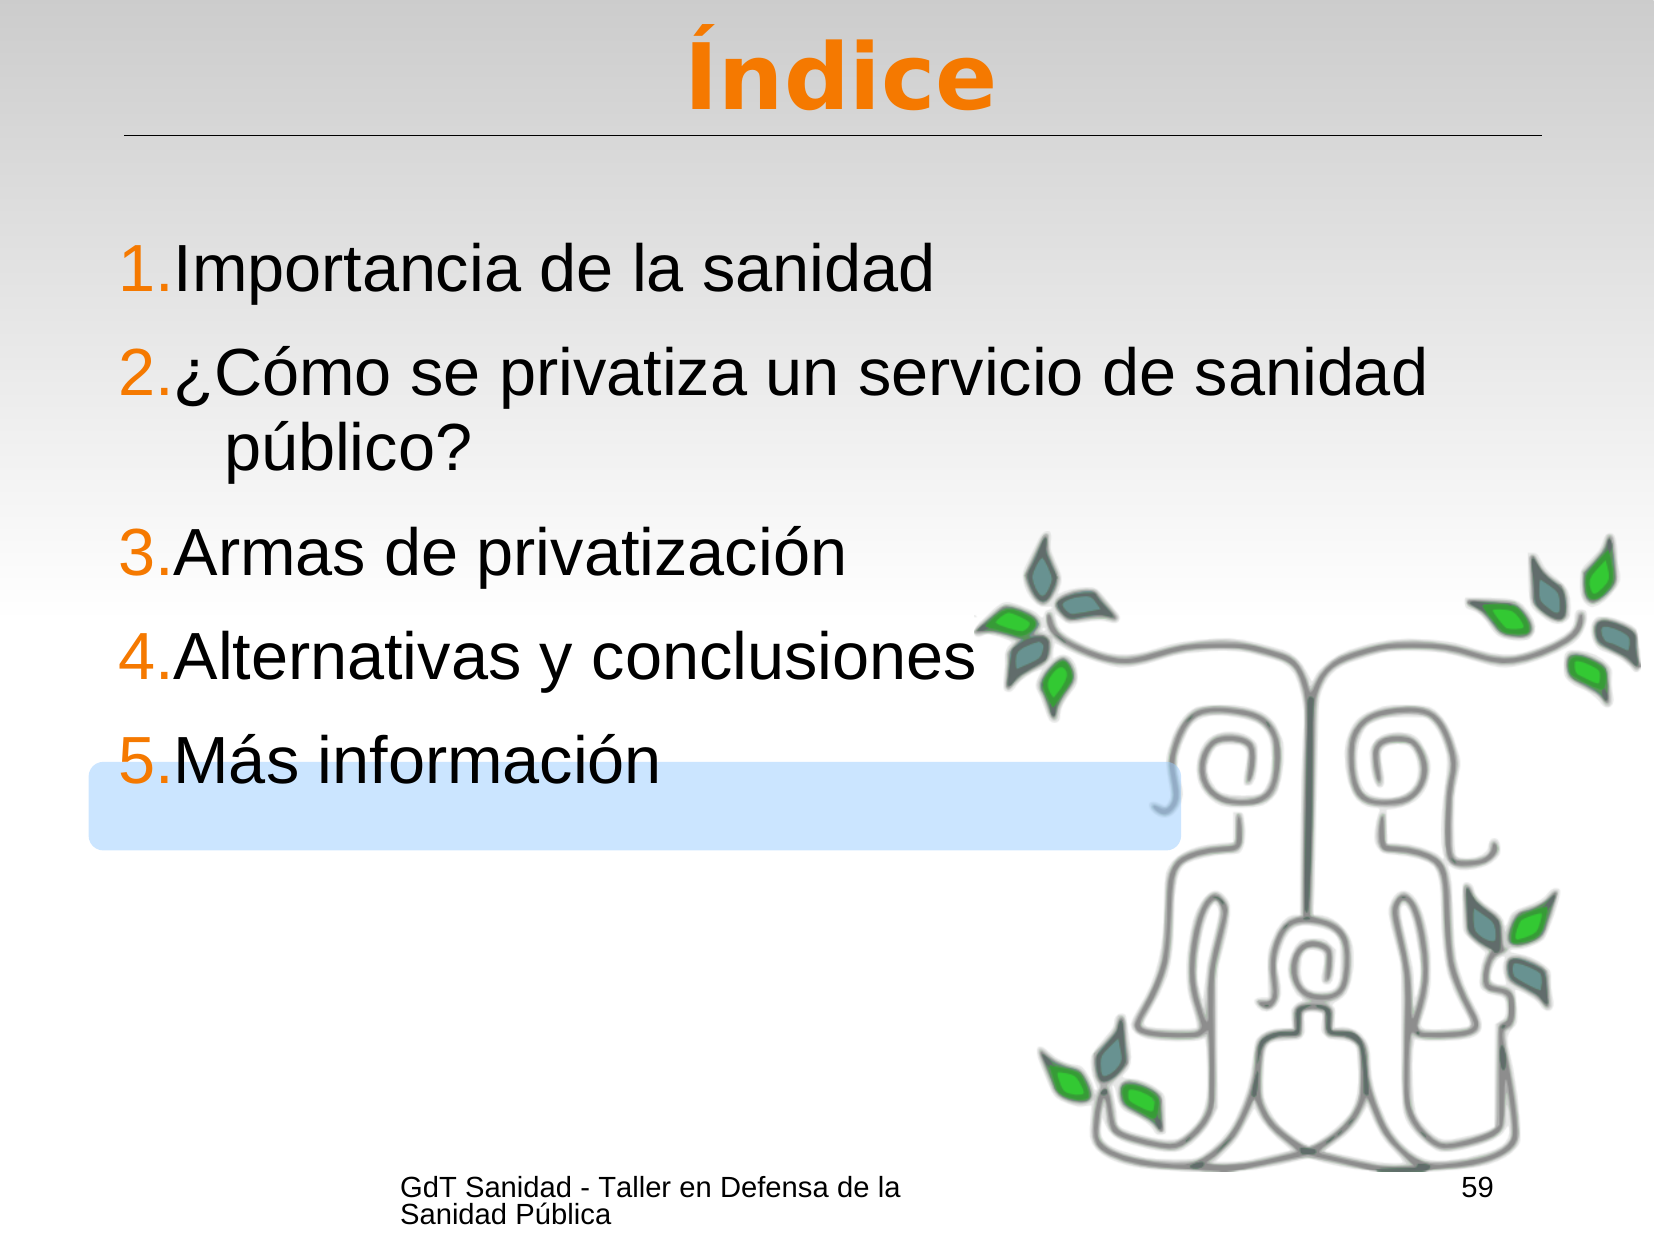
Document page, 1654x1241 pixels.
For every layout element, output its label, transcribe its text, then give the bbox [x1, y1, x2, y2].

picture [974, 531, 1641, 1172]
list Importancia de la sanidad ¿Cómo se privatiza un servicio de sanidad público? Armas de privatización Alternativas y conclusiones Más información [82, 231, 1571, 1050]
title Índice [59, 8, 1625, 148]
